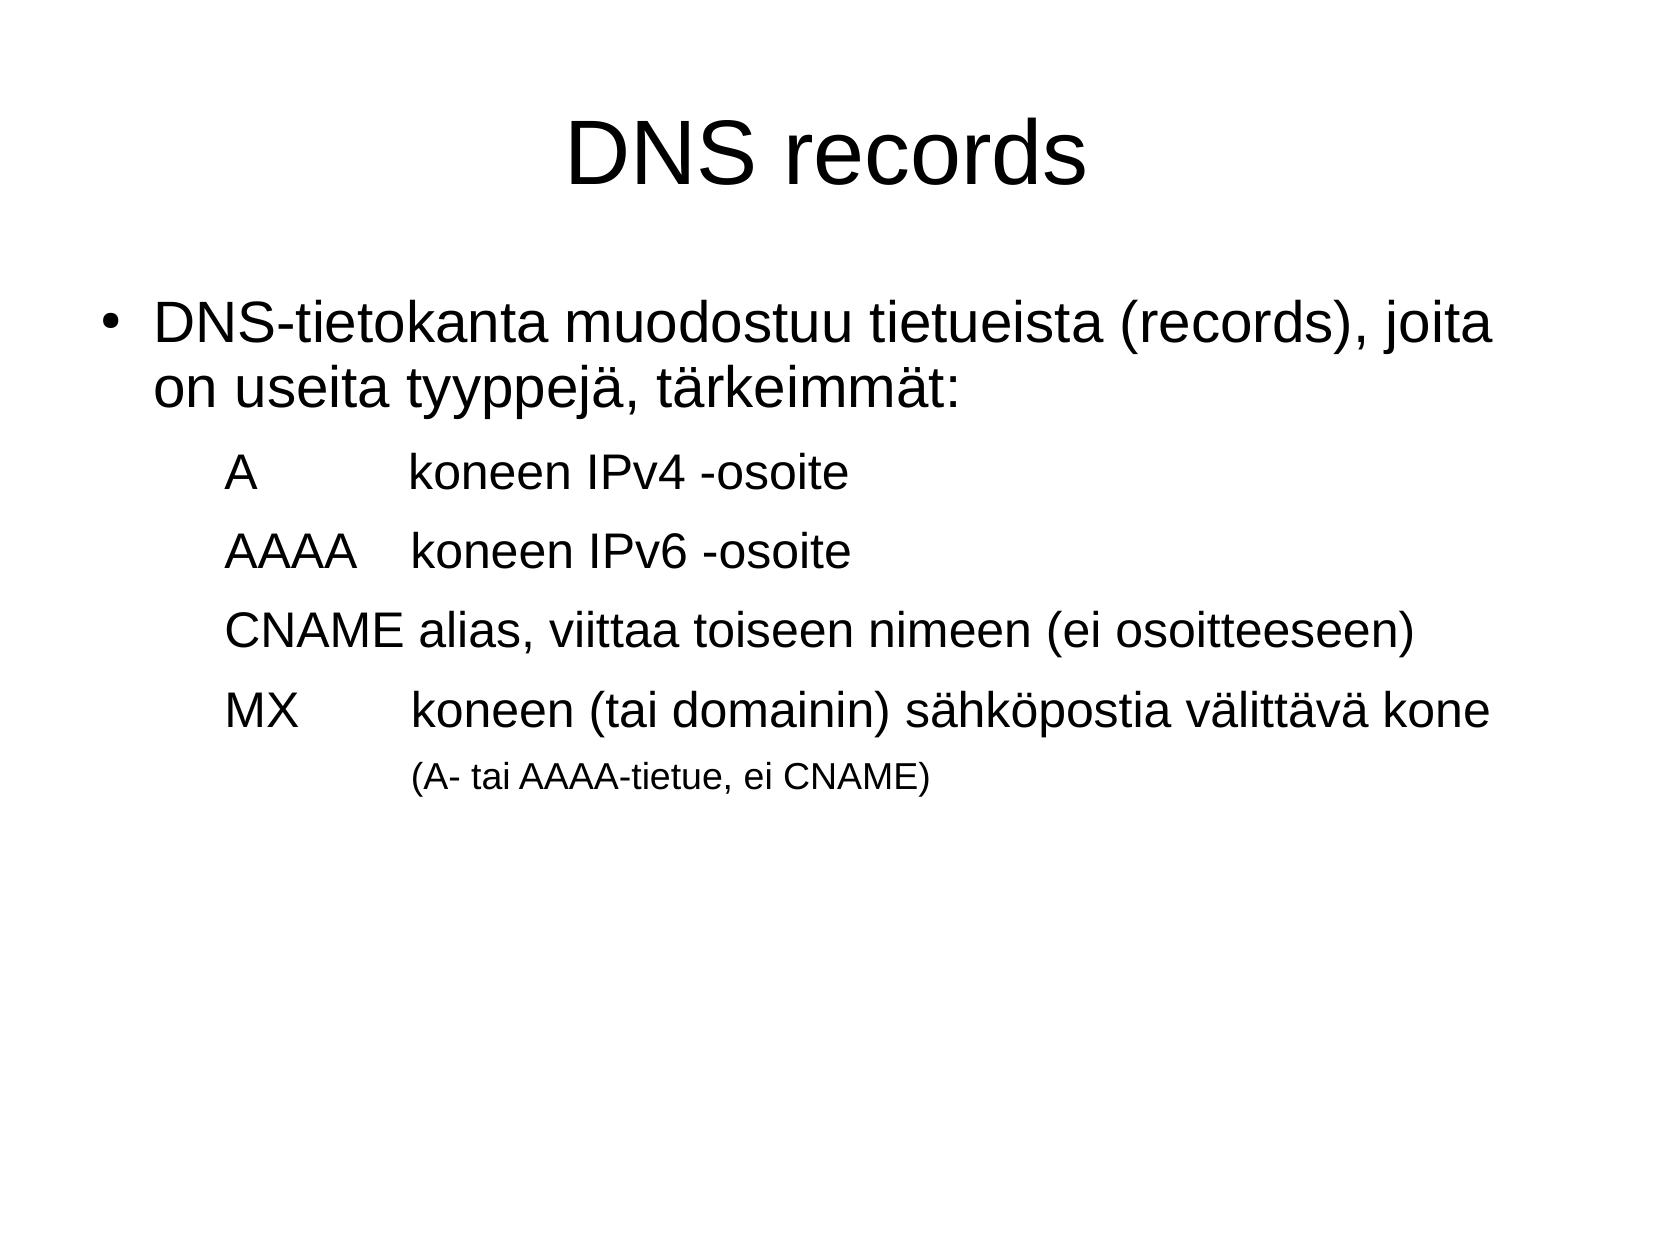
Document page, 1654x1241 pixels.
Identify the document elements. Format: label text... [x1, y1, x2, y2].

title DNS records [82, 49, 1571, 257]
list DNS-tietokanta muodostuu tietueista (records), joita on useita tyyppejä, tärkeimmät: A koneen IPv4 -osoite AAAA koneen IPv6 -osoite CNAME alias, viittaa toiseen nimeen (ei osoitteeseen) MX koneen (tai domainin) sähköpostia välittävä kone (A- tai AAAA-tietue, ei CNAME) [82, 290, 1571, 1010]
